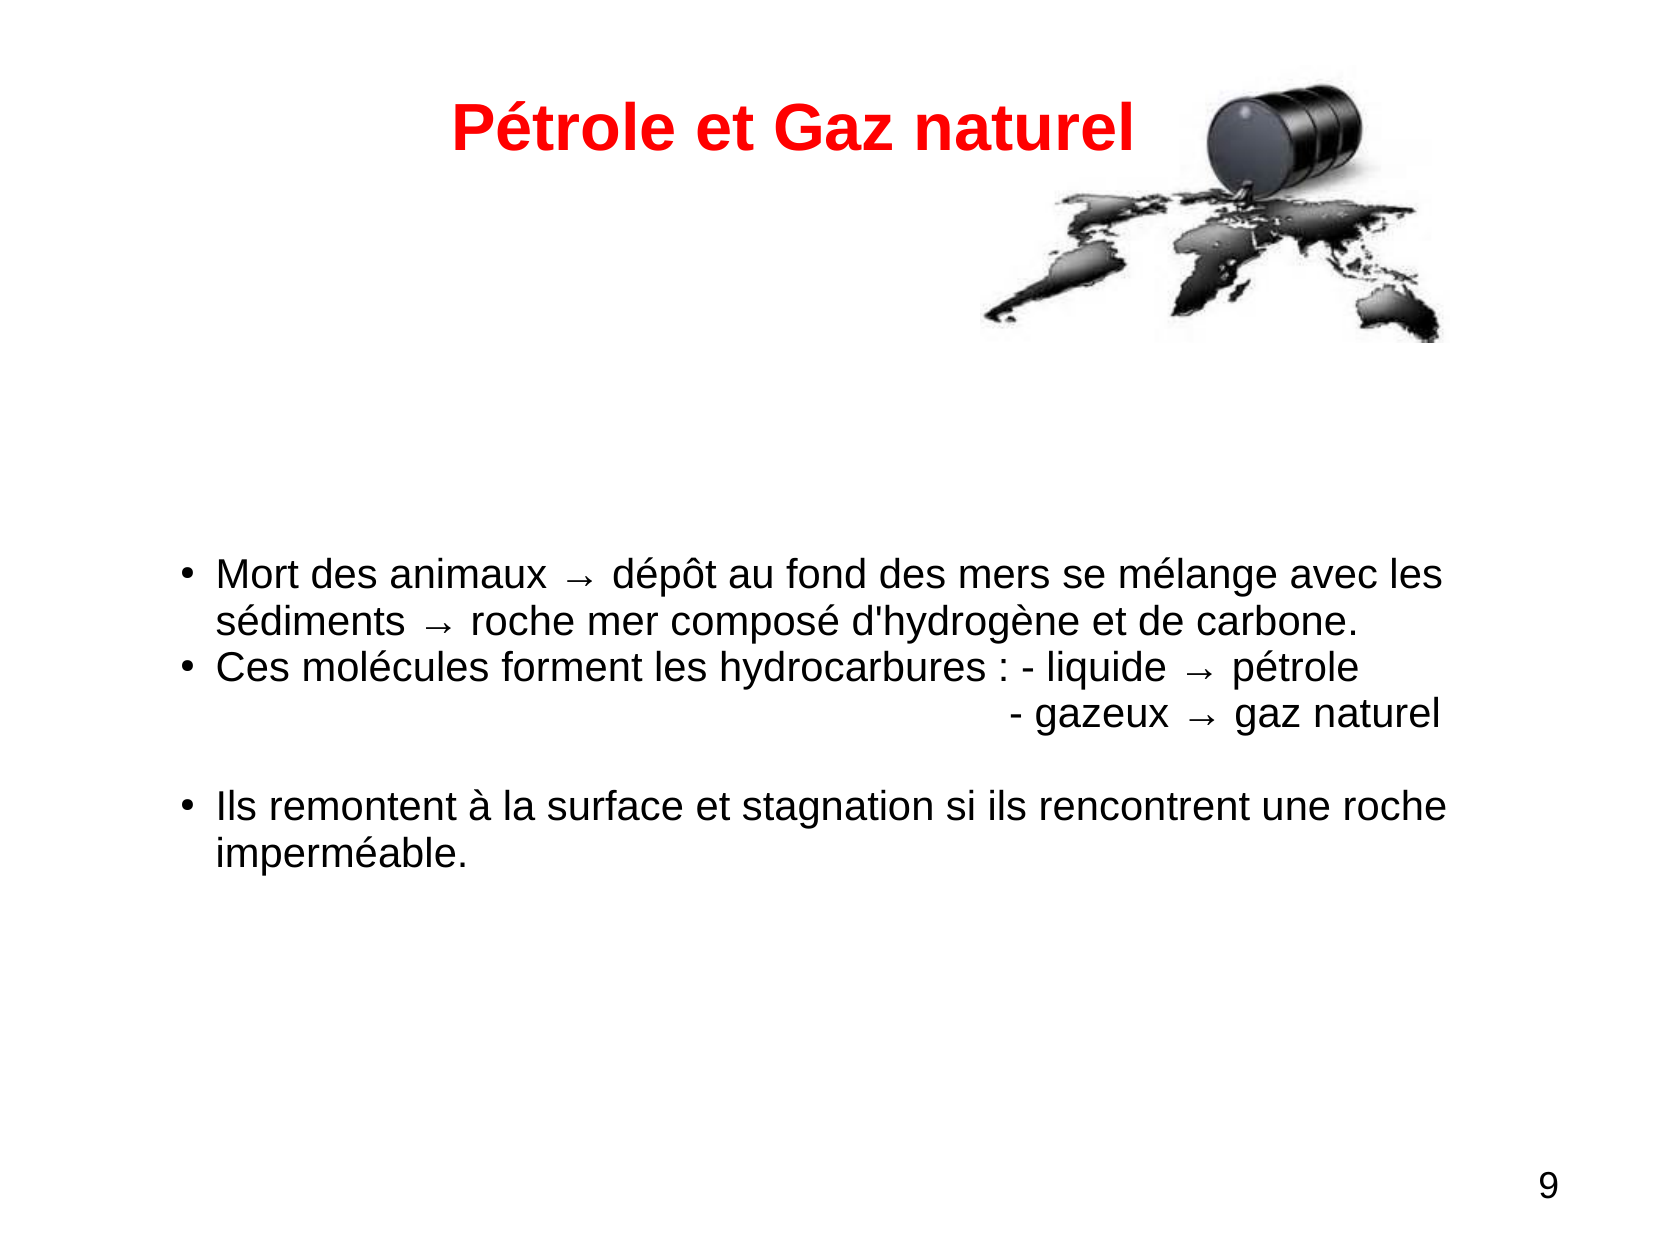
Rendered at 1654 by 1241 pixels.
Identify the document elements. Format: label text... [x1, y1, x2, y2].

text_box Mort des animaux → dépôt au fond des mers se mélange avec les sédiments → roche mer composé d'hydrogène et de carbone. Ces molécules forment les hydrocarbures : - liquide → pétrole - gazeux → gaz naturel Ils remontent à la surface et stagnation si ils rencontrent une roche imperméable. [165, 543, 1501, 980]
text_box Pétrole et Gaz naturel [188, 82, 1418, 173]
picture [980, 65, 1450, 343]
text_box 9 [1523, 1157, 1619, 1215]
